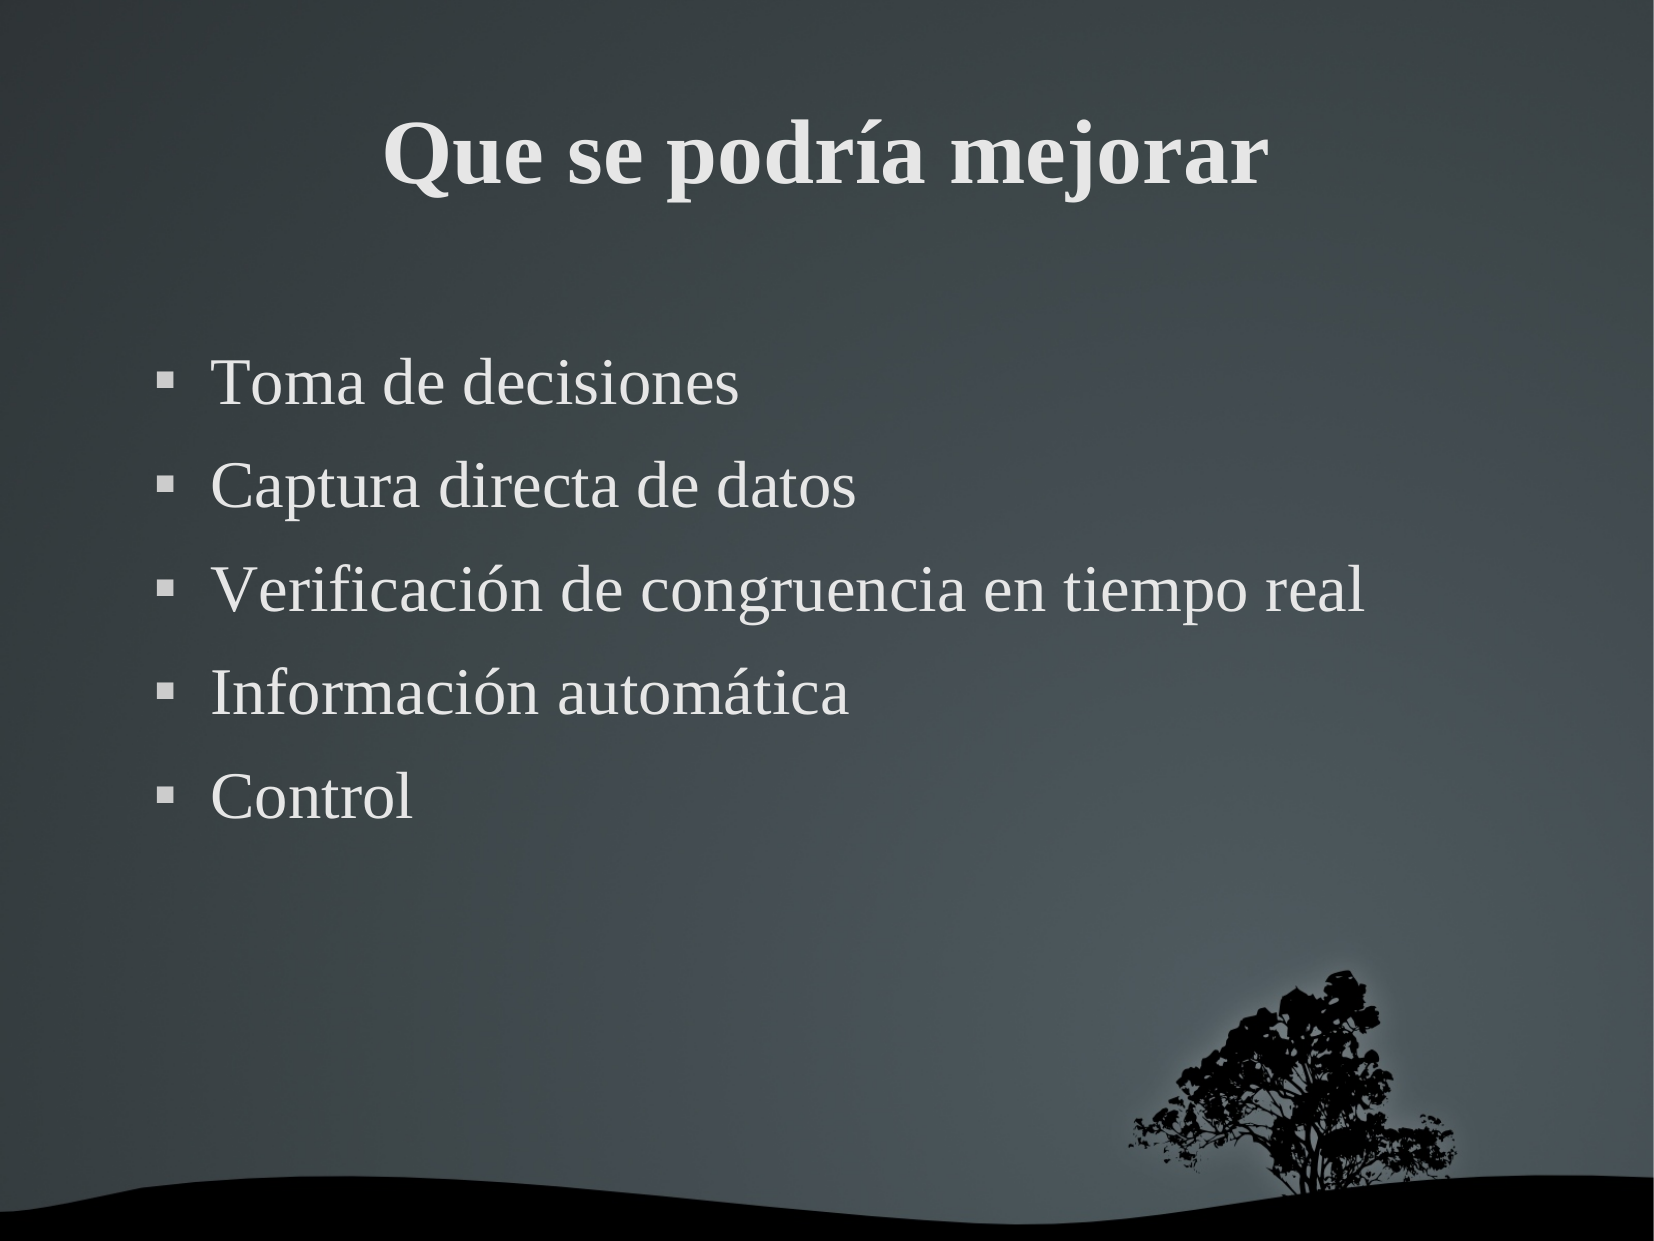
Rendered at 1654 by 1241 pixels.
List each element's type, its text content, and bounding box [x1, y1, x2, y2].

list Toma de decisiones Captura directa de datos Verificación de congruencia en tiempo real Información automática Control [121, 344, 1534, 1149]
picture [0, 0, 1654, 1241]
title Que se podría mejorar [82, 49, 1571, 257]
